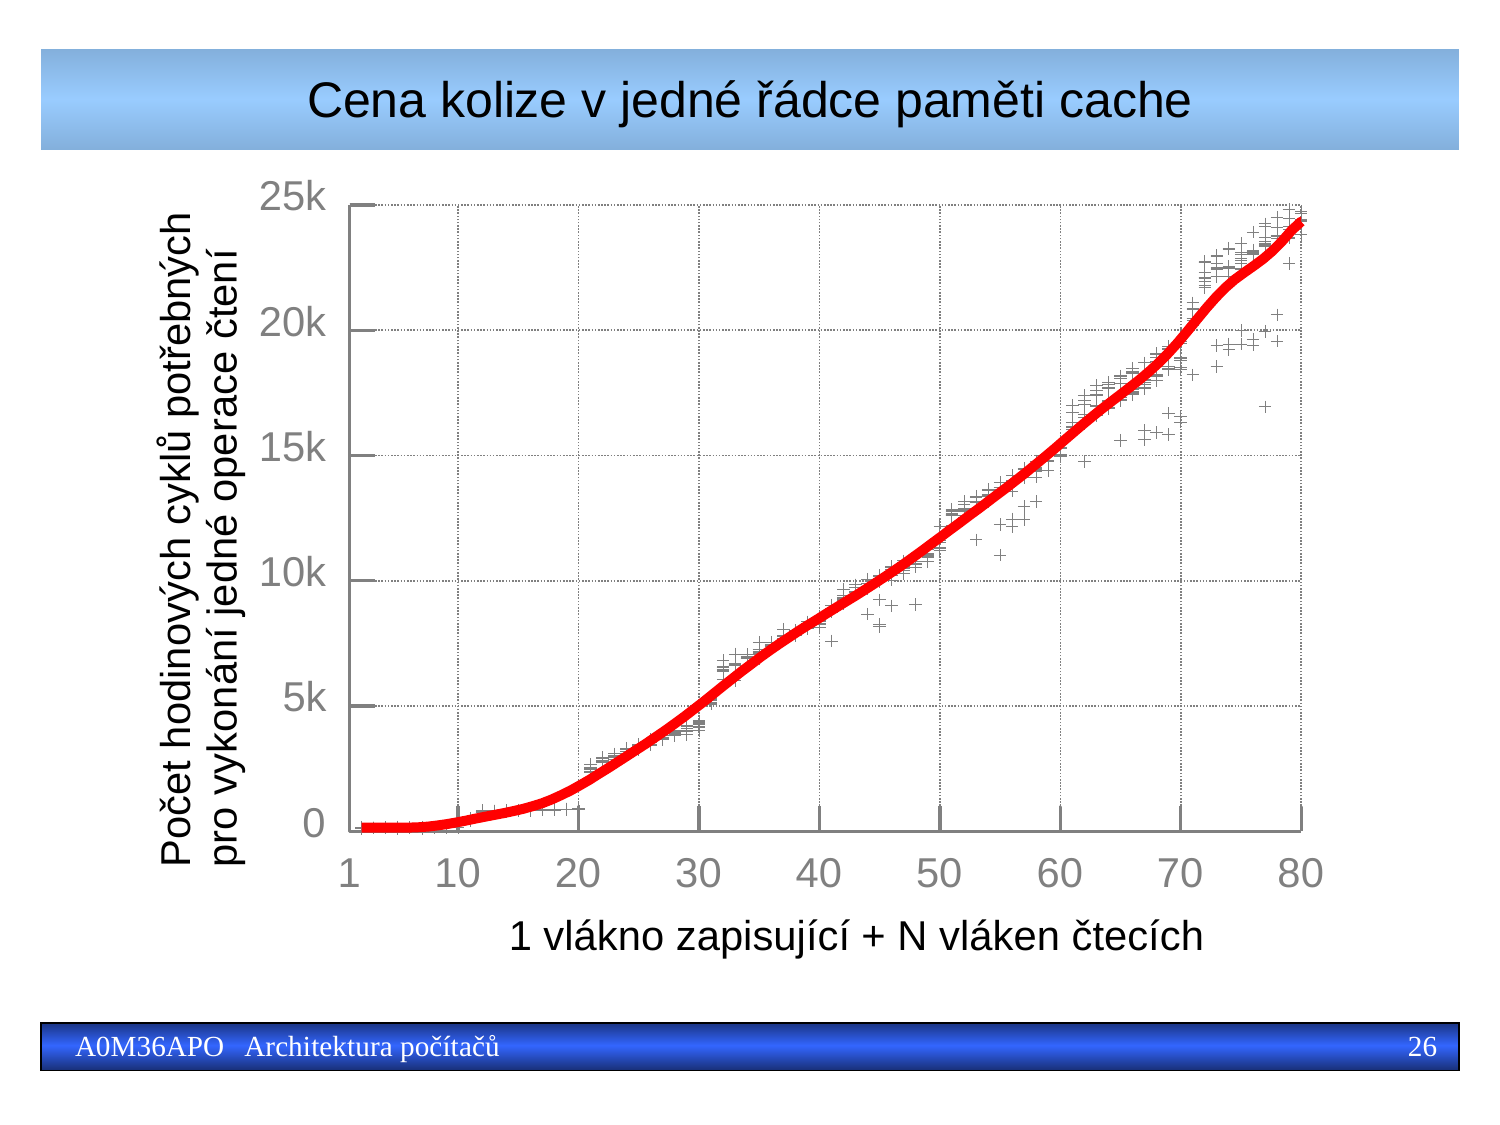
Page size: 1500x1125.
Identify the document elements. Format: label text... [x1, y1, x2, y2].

text_box 60 [1036, 849, 1084, 896]
text_box 70 [1156, 849, 1204, 896]
text_box 1 vlákno zapisující + N vláken čtecích [508, 912, 1204, 960]
text_box 50 [916, 849, 963, 896]
text_box 10k [264, 548, 327, 596]
text_box 25k [264, 172, 327, 220]
text_box Počet hodinových cyklů potřebných pro vykonání jedné operace čtení [152, 156, 264, 868]
text_box 80 [1277, 849, 1325, 896]
title Cena kolize v jedné řádce paměti cache [41, 49, 1459, 150]
text_box 5k [282, 674, 327, 721]
text_box 20 [554, 849, 602, 896]
text_box 10 [434, 849, 481, 896]
text_box 40 [795, 849, 843, 896]
text_box 20k [264, 298, 327, 345]
text_box 15k [264, 423, 327, 471]
text_box 0 [302, 799, 326, 846]
text_box 30 [675, 849, 722, 896]
text_box 1 [337, 849, 362, 896]
